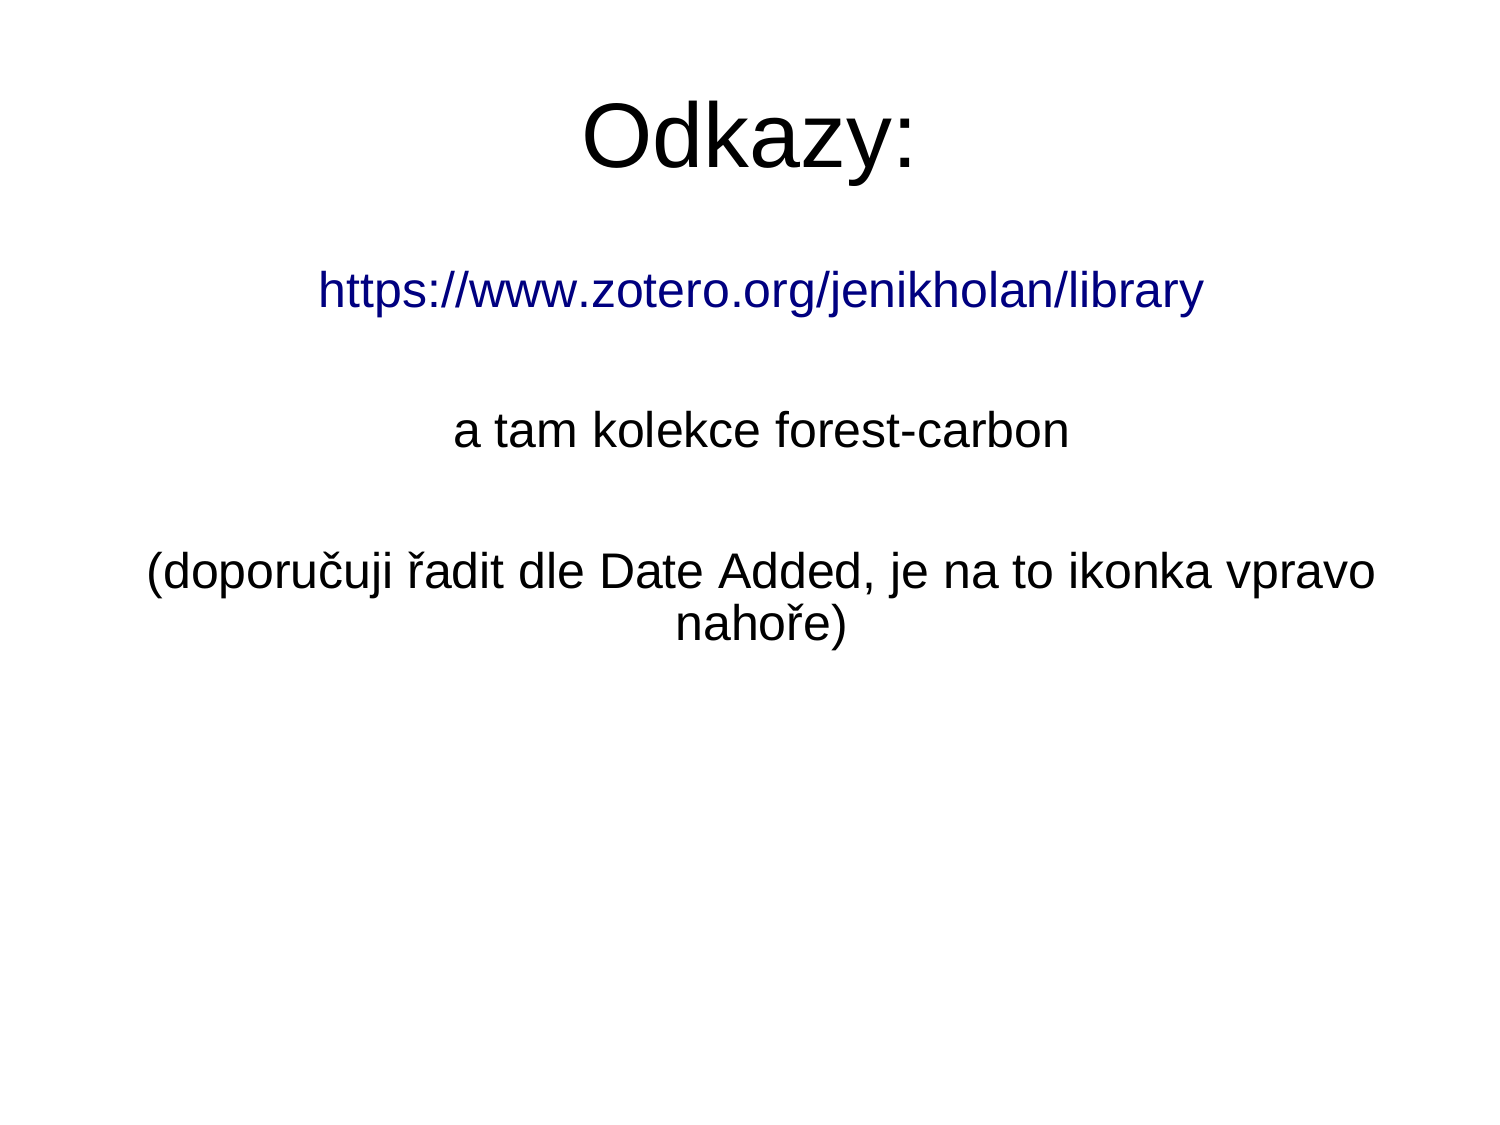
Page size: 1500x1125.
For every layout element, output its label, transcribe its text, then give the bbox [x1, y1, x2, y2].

list https://www.zotero.org/jenikholan/library a tam kolekce forest-carbon (doporučuji řadit dle Date Added, je na to ikonka vpravo nahoře) [59, 265, 1409, 919]
title Odkazy: [75, 44, 1425, 233]
